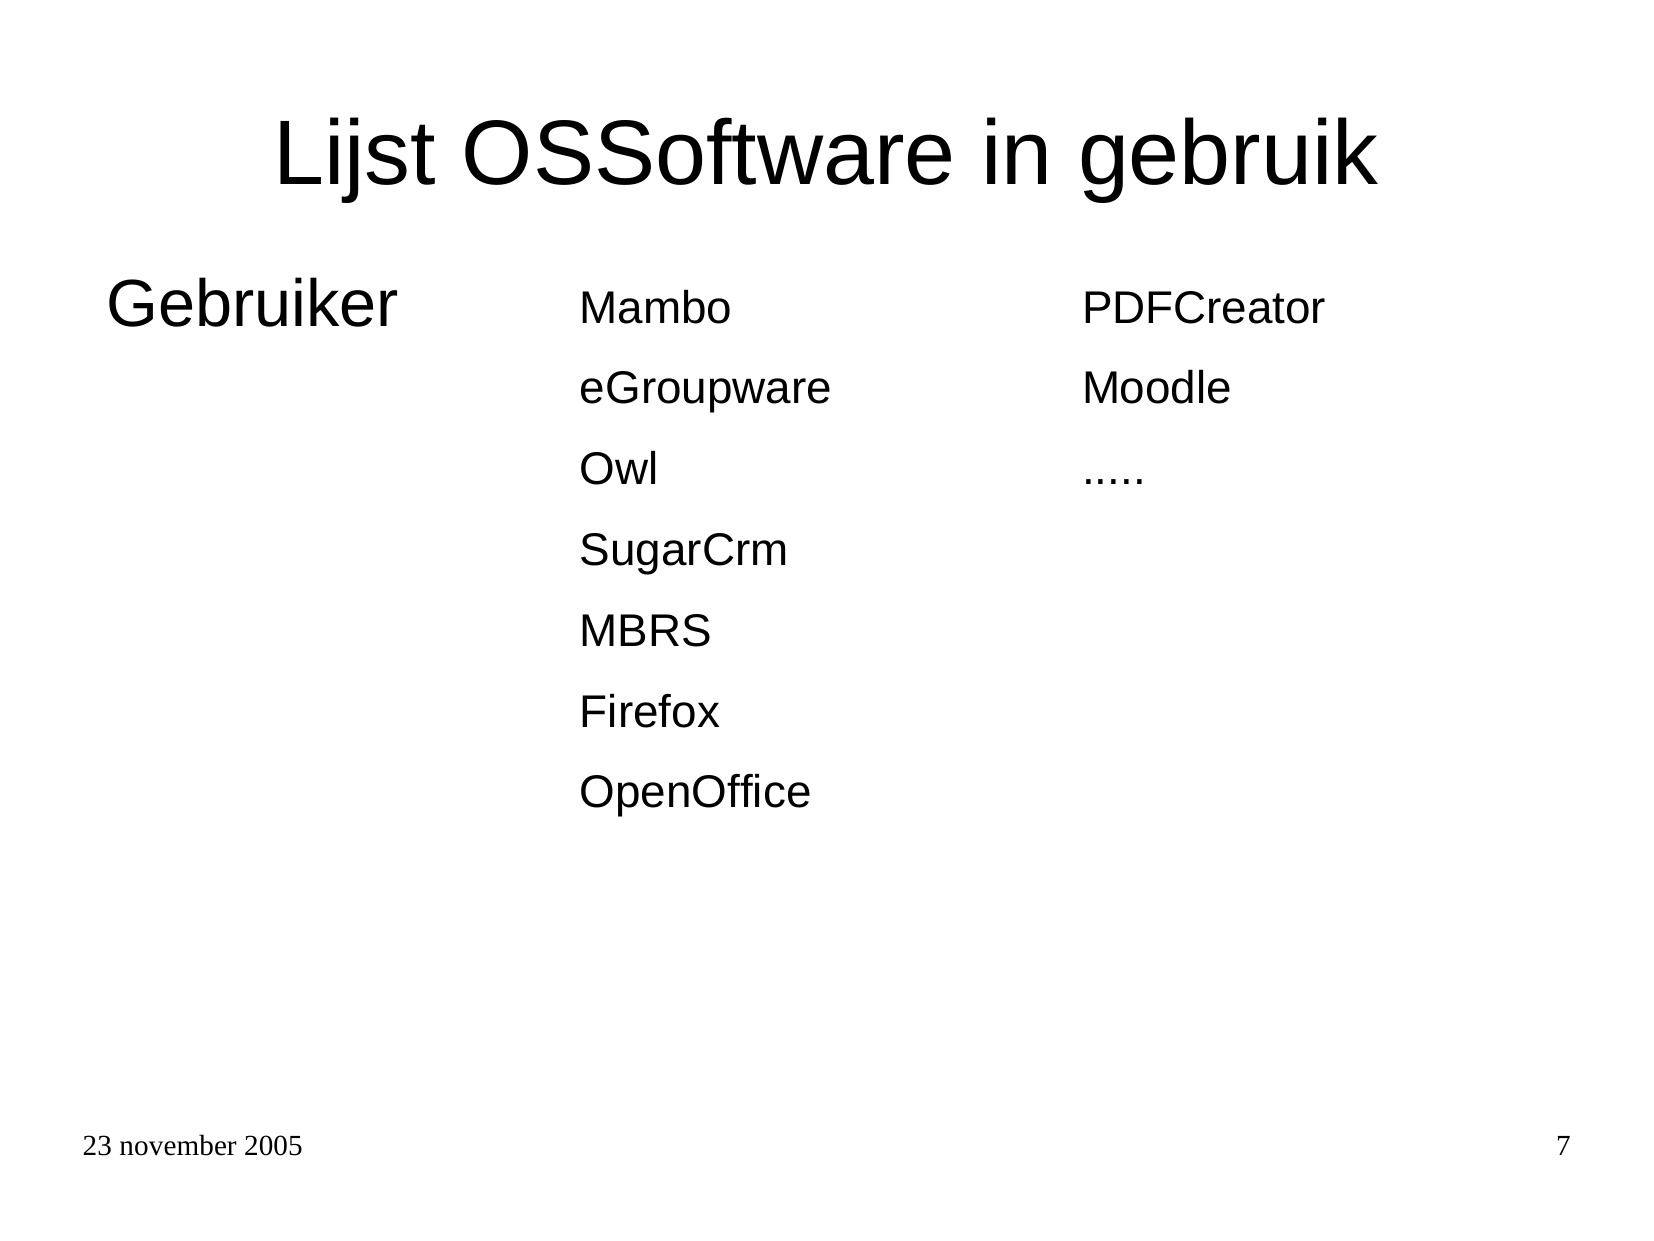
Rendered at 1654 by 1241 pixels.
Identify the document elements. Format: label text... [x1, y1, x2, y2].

list PDFCreator Moodle ..... [1064, 281, 1536, 1063]
list Mambo eGroupware Owl SugarCrm MBRS Firefox OpenOffice [562, 281, 1034, 1063]
title Lijst OSSoftware in gebruik [82, 49, 1571, 257]
list Gebruiker [88, 265, 558, 355]
